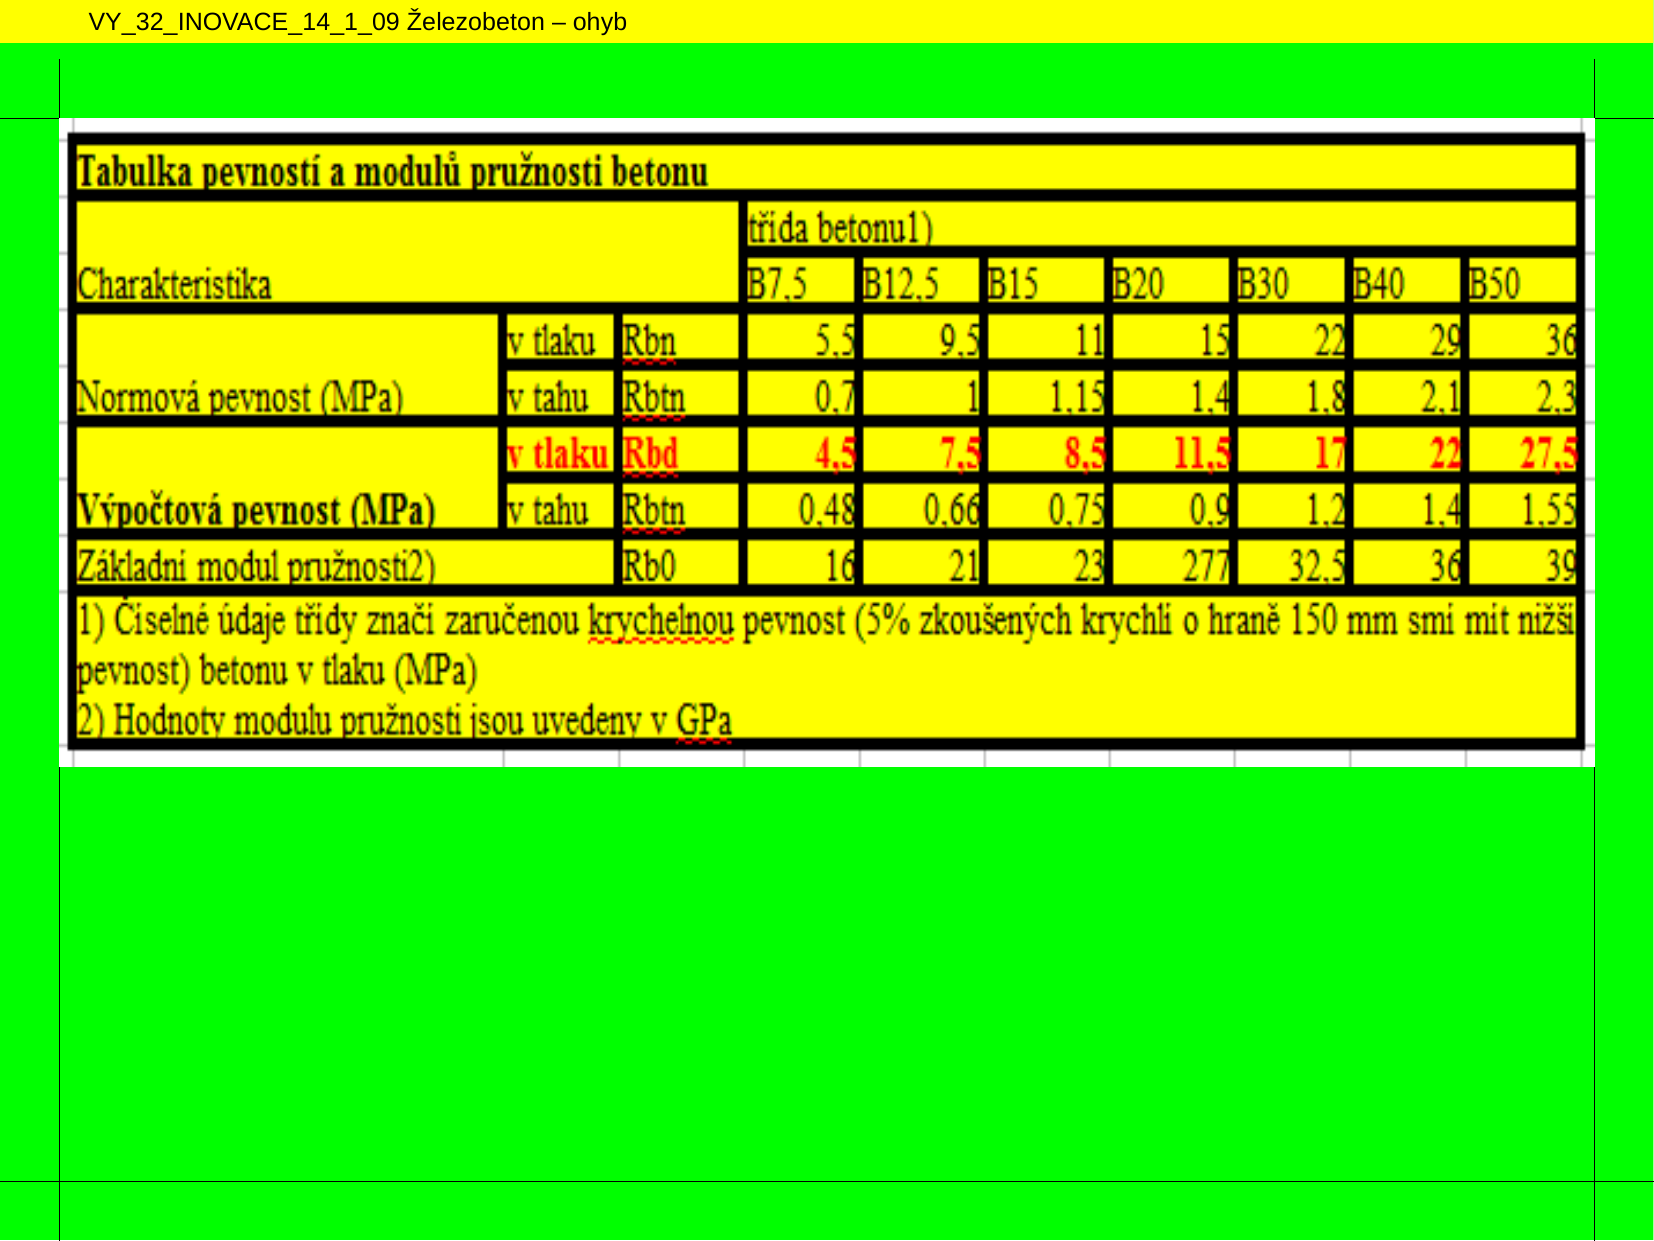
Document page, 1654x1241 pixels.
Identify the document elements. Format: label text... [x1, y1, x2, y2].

picture [59, 118, 1595, 767]
text_box VY_32_INOVACE_14_1_09 Železobeton – ohyb [0, 0, 1654, 43]
